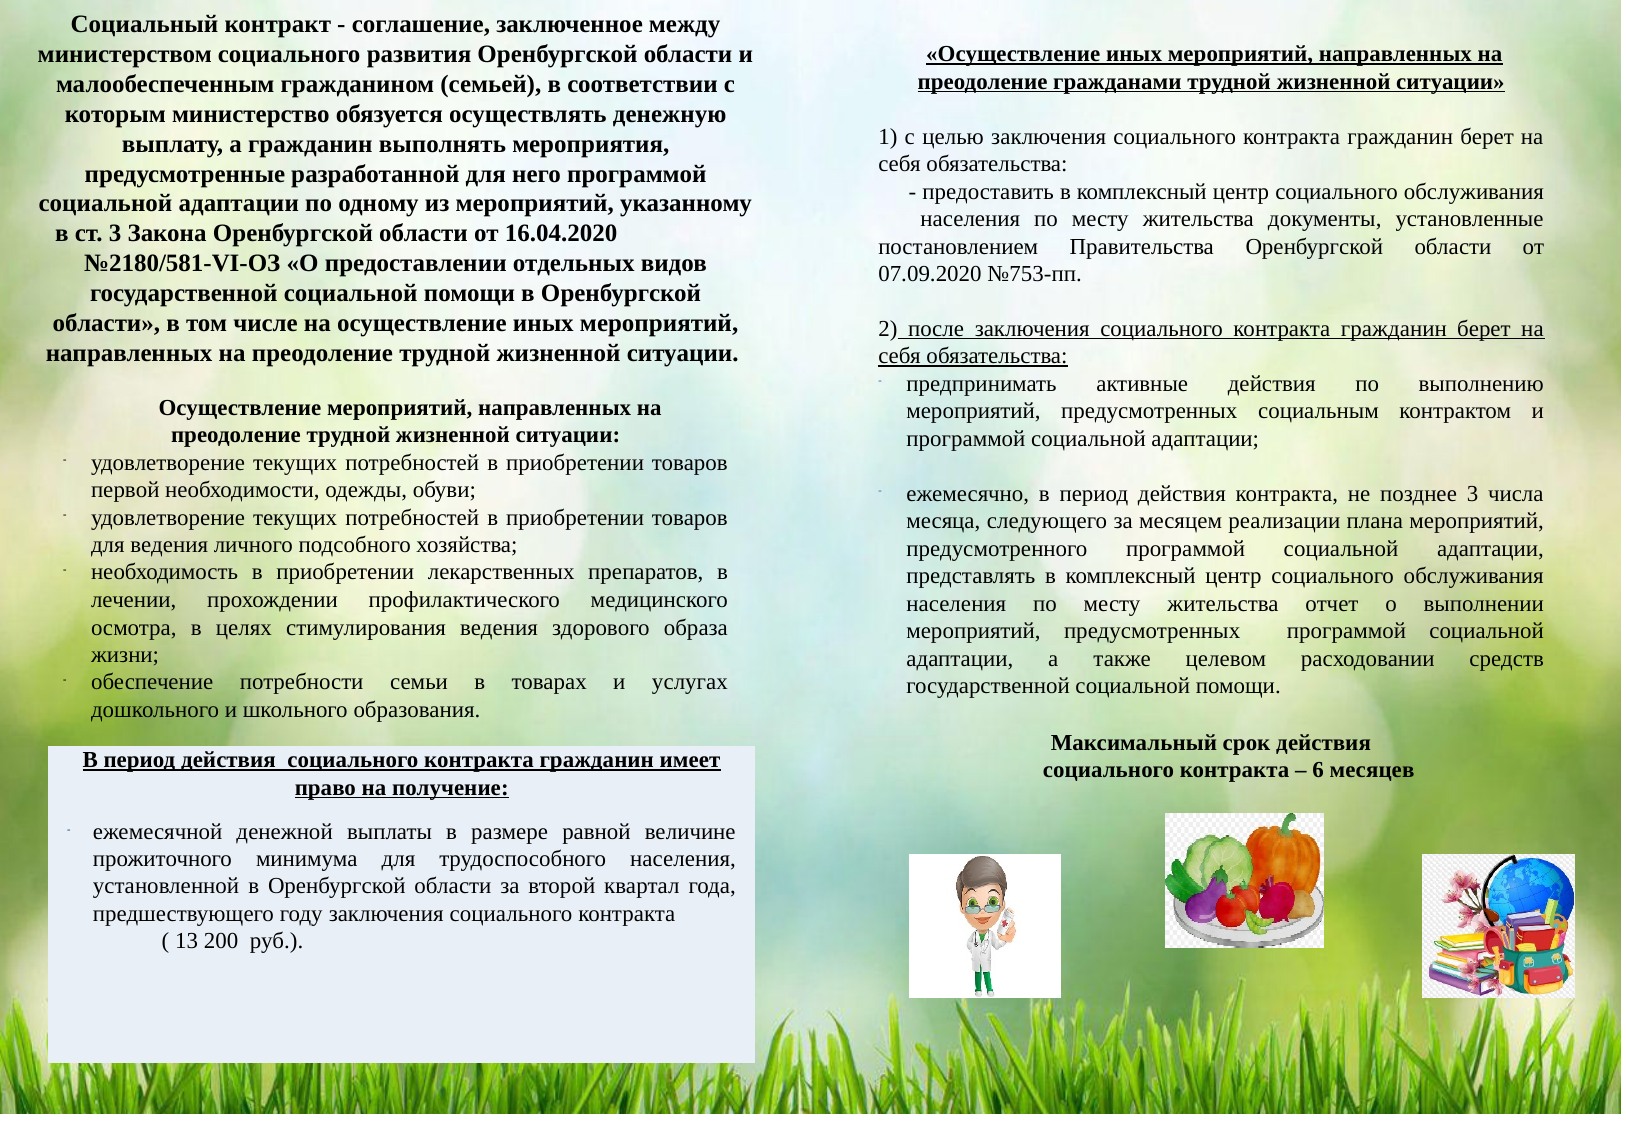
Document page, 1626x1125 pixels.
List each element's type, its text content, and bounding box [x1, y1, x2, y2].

picture [0, 0, 1621, 1114]
table_header В период действия социального контракта гражданин имеет право на получение: ежемесячной денежной выплаты в размере равной величине прожиточного минимума для трудоспособного населения, установленной в Оренбургской области за второй квартал года, предшествующего году заключения социального контракта ( 13 200 руб.). [48, 746, 755, 1063]
text_box Социальный контракт - соглашение, заключенное между министерством социального развития Оренбургской области и малообеспеченным гражданином (семьей), в соответствии с которым министерство обязуется осуществлять денежную выплату, а гражданин выполнять мероприятия, предусмотренные разработанной для него программой социальной адаптации по одному из мероприятий, указанному в ст. 3 Закона Оренбургской области от 16.04.2020 №2180/581-VI-ОЗ «О предоставлении отдельных видов государственной социальной помощи в Оренбургской области», в том числе на осуществление иных мероприятий, направленных на преодоление трудной жизненной ситуации. [18, 0, 774, 375]
text_box «Осуществление иных мероприятий, направленных на преодоление гражданами трудной жизненной ситуации» 1) с целью заключения социального контракта гражданин берет на себя обязательства: - предоставить в комплексный центр социального обслуживания населения по месту жительства документы, установленные постановлением Правительства Оренбургской области от 07.09.2020 №753-пп. 2) после заключения социального контракта гражданин берет на себя обязательства: предпринимать активные действия по выполнению мероприятий, предусмотренных социальным контрактом и программой социальной адаптации; ежемесячно, в период действия контракта, не позднее 3 числа месяца, следующего за месяцем реализации плана мероприятий, предусмотренного программой социальной адаптации, представлять в комплексный центр социального обслуживания населения по месту жительства отчет о выполнении мероприятий, предусмотренных программой социальной адаптации, а также целевом расходовании средств государственной социальной помощи. Максимальный срок действия социального контракта – 6 месяцев [863, 31, 1560, 818]
text_box Осуществление мероприятий, направленных на преодоление трудной жизненной ситуации: удовлетворение текущих потребностей в приобретении товаров первой необходимости, одежды, обуви; удовлетворение текущих потребностей в приобретении товаров для ведения личного подсобного хозяйства; необходимость в приобретении лекарственных препаратов, в лечении, прохождении профилактического медицинского осмотра, в целях стимулирования ведения здорового образа жизни; обеспечение потребности семьи в товарах и услугах дошкольного и школьного образования. [48, 384, 744, 730]
